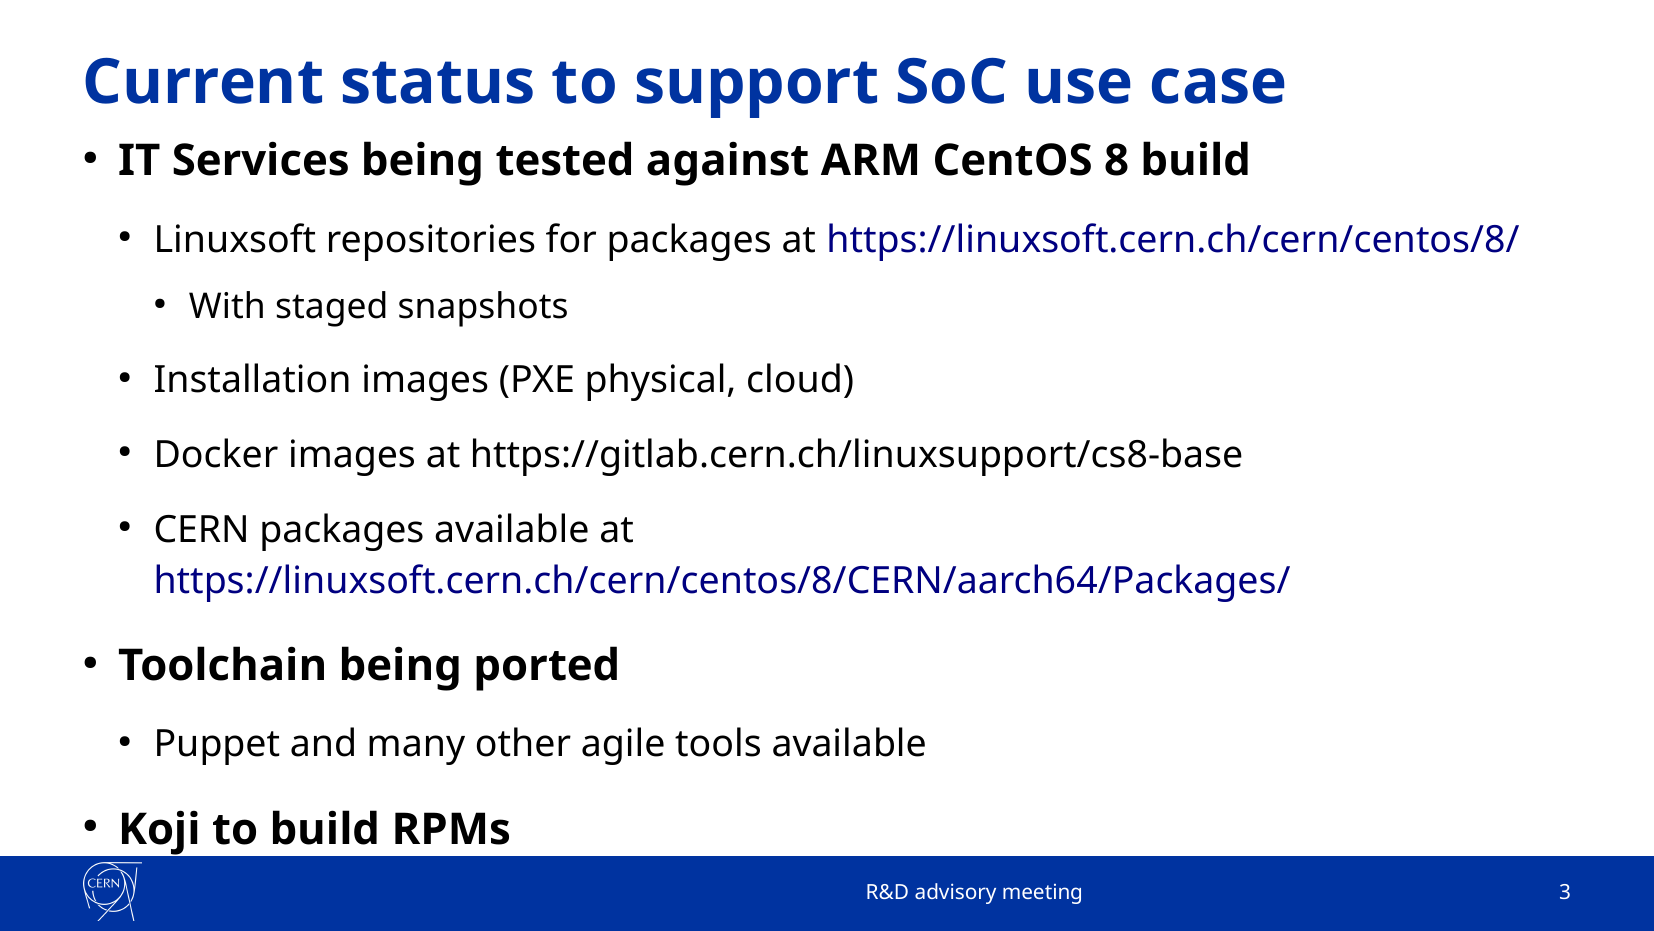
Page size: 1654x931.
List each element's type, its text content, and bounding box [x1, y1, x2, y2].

title Current status to support SoC use case [82, 37, 1571, 129]
picture [83, 862, 142, 921]
list IT Services being tested against ARM CentOS 8 build Linuxsoft repositories for packages at https://linuxsoft.cern.ch/cern/centos/8/ With staged snapshots Installation images (PXE physical, cloud) Docker images at https://gitlab.cern.ch/linuxsupport/cs8-base CERN packages available at https://linuxsoft.cern.ch/cern/centos/8/CERN/aarch64/Packages/ Toolchain being ported Puppet and many other agile tools available Koji to build RPMs [82, 129, 1571, 739]
